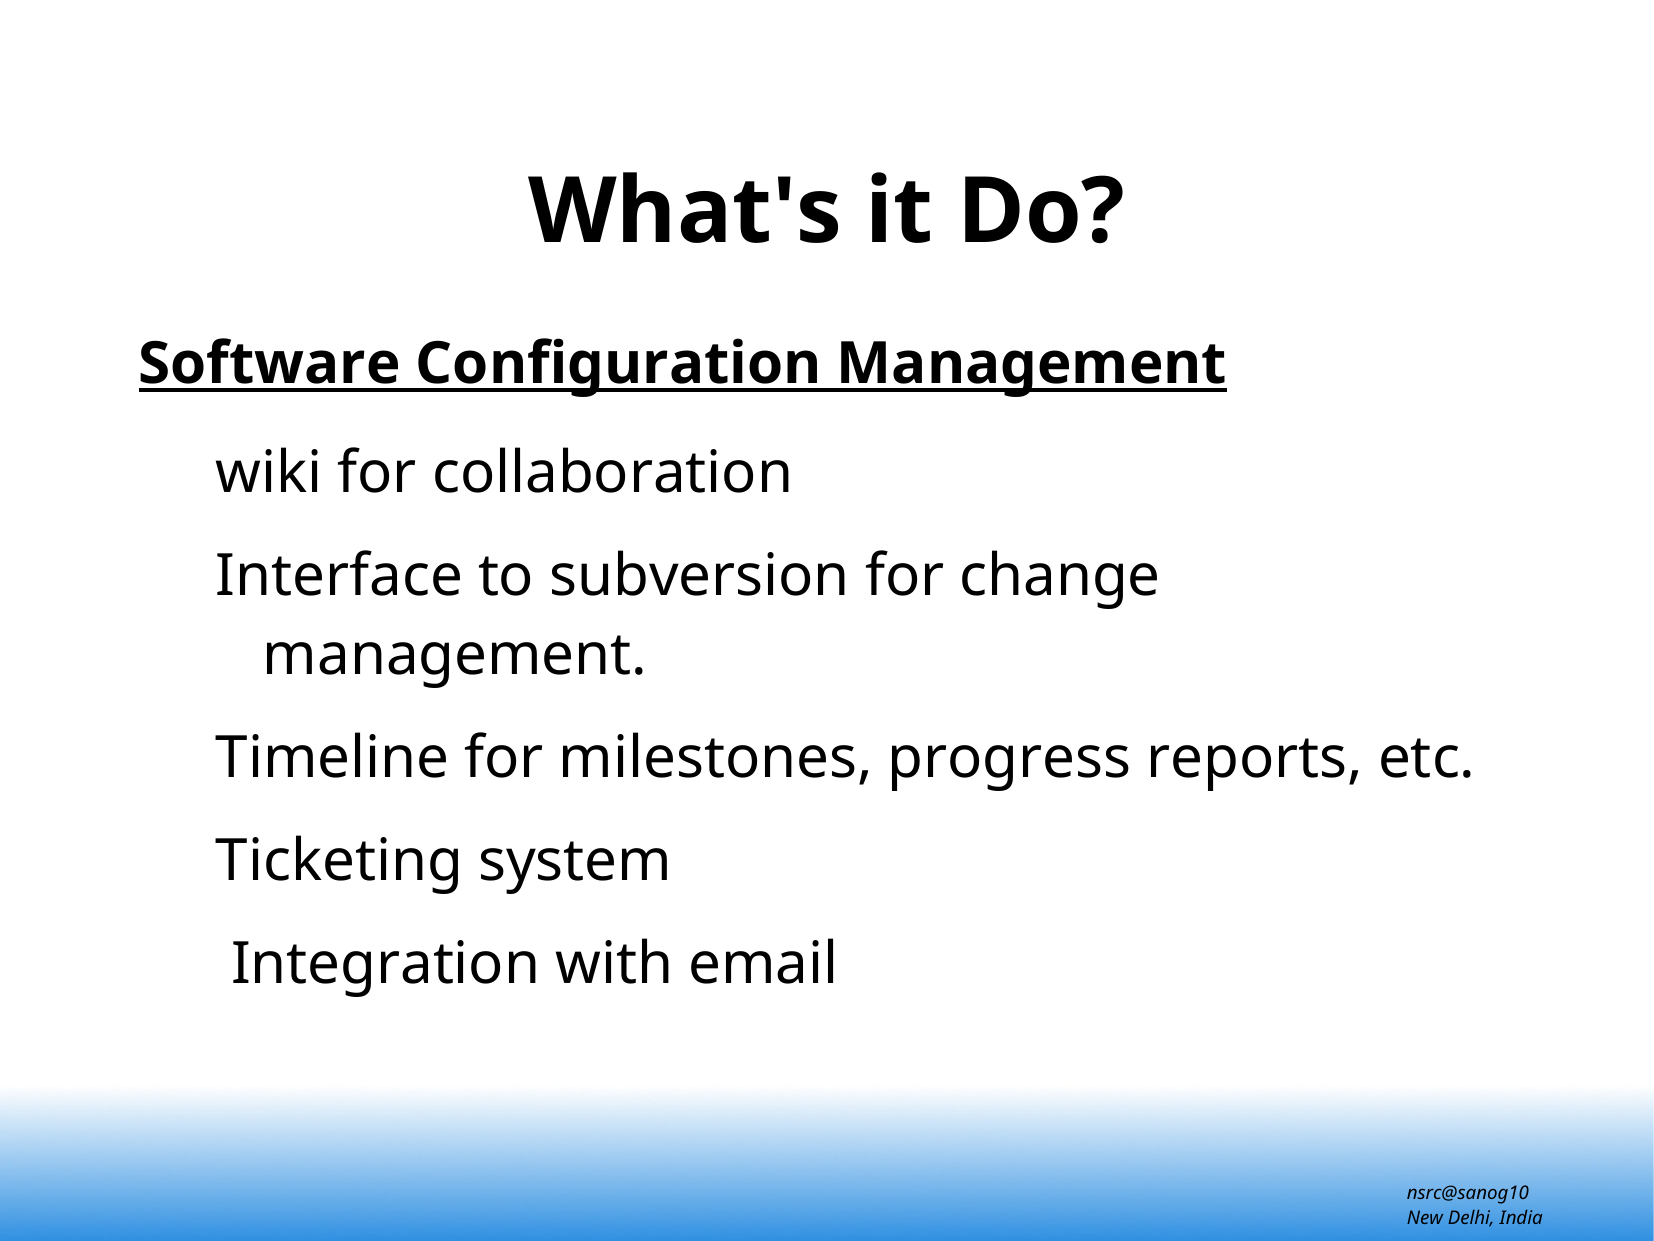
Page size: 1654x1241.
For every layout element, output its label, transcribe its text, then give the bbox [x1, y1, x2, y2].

list Software Configuration Management wiki for collaboration Interface to subversion for change management. Timeline for milestones, progress reports, etc. Ticketing system Integration with email [121, 321, 1559, 1117]
title What's it Do? [121, 102, 1534, 311]
picture [0, 1083, 1654, 1241]
